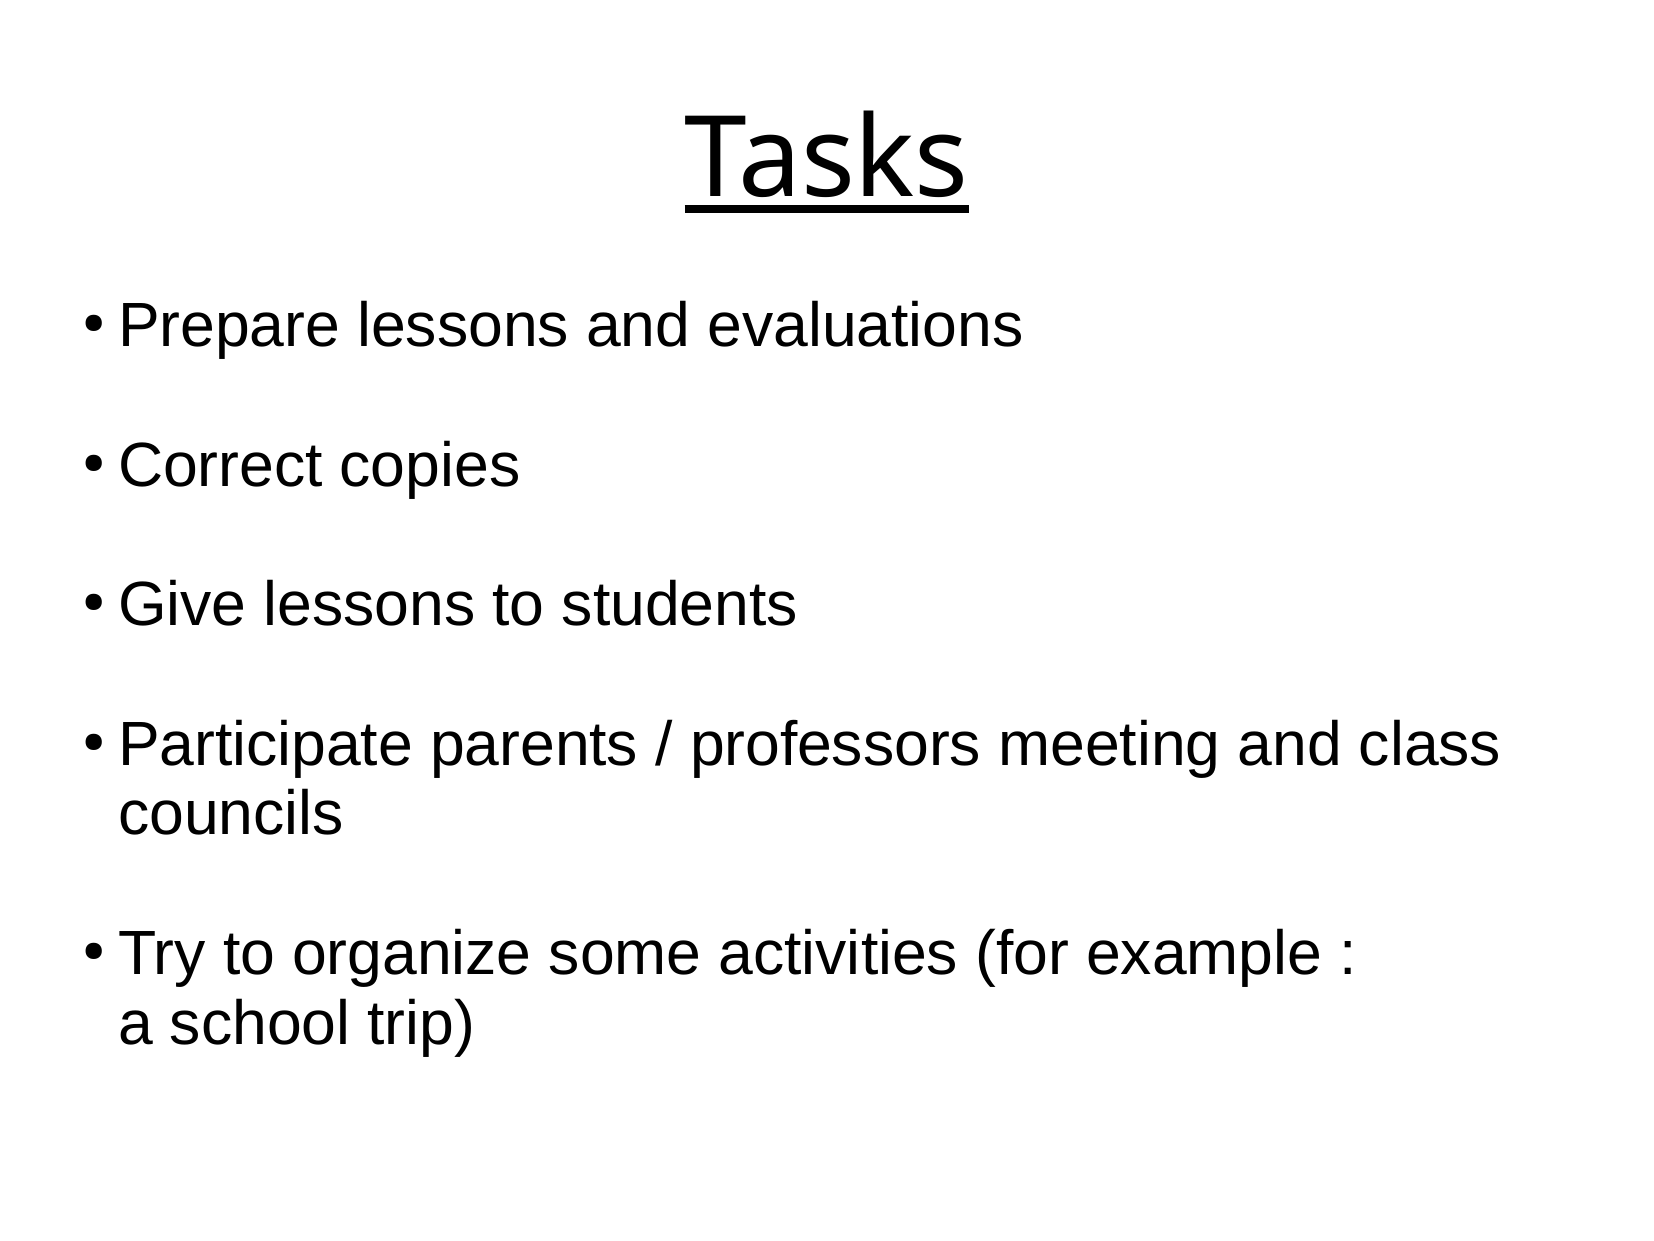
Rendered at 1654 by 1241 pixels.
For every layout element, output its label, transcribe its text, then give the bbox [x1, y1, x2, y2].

title Tasks [82, 49, 1571, 257]
subtitle Prepare lessons and evaluations Correct copies Give lessons to students Participate parents / professors meeting and class councils Try to organize some activities (for example : a school trip) [82, 290, 1571, 1109]
